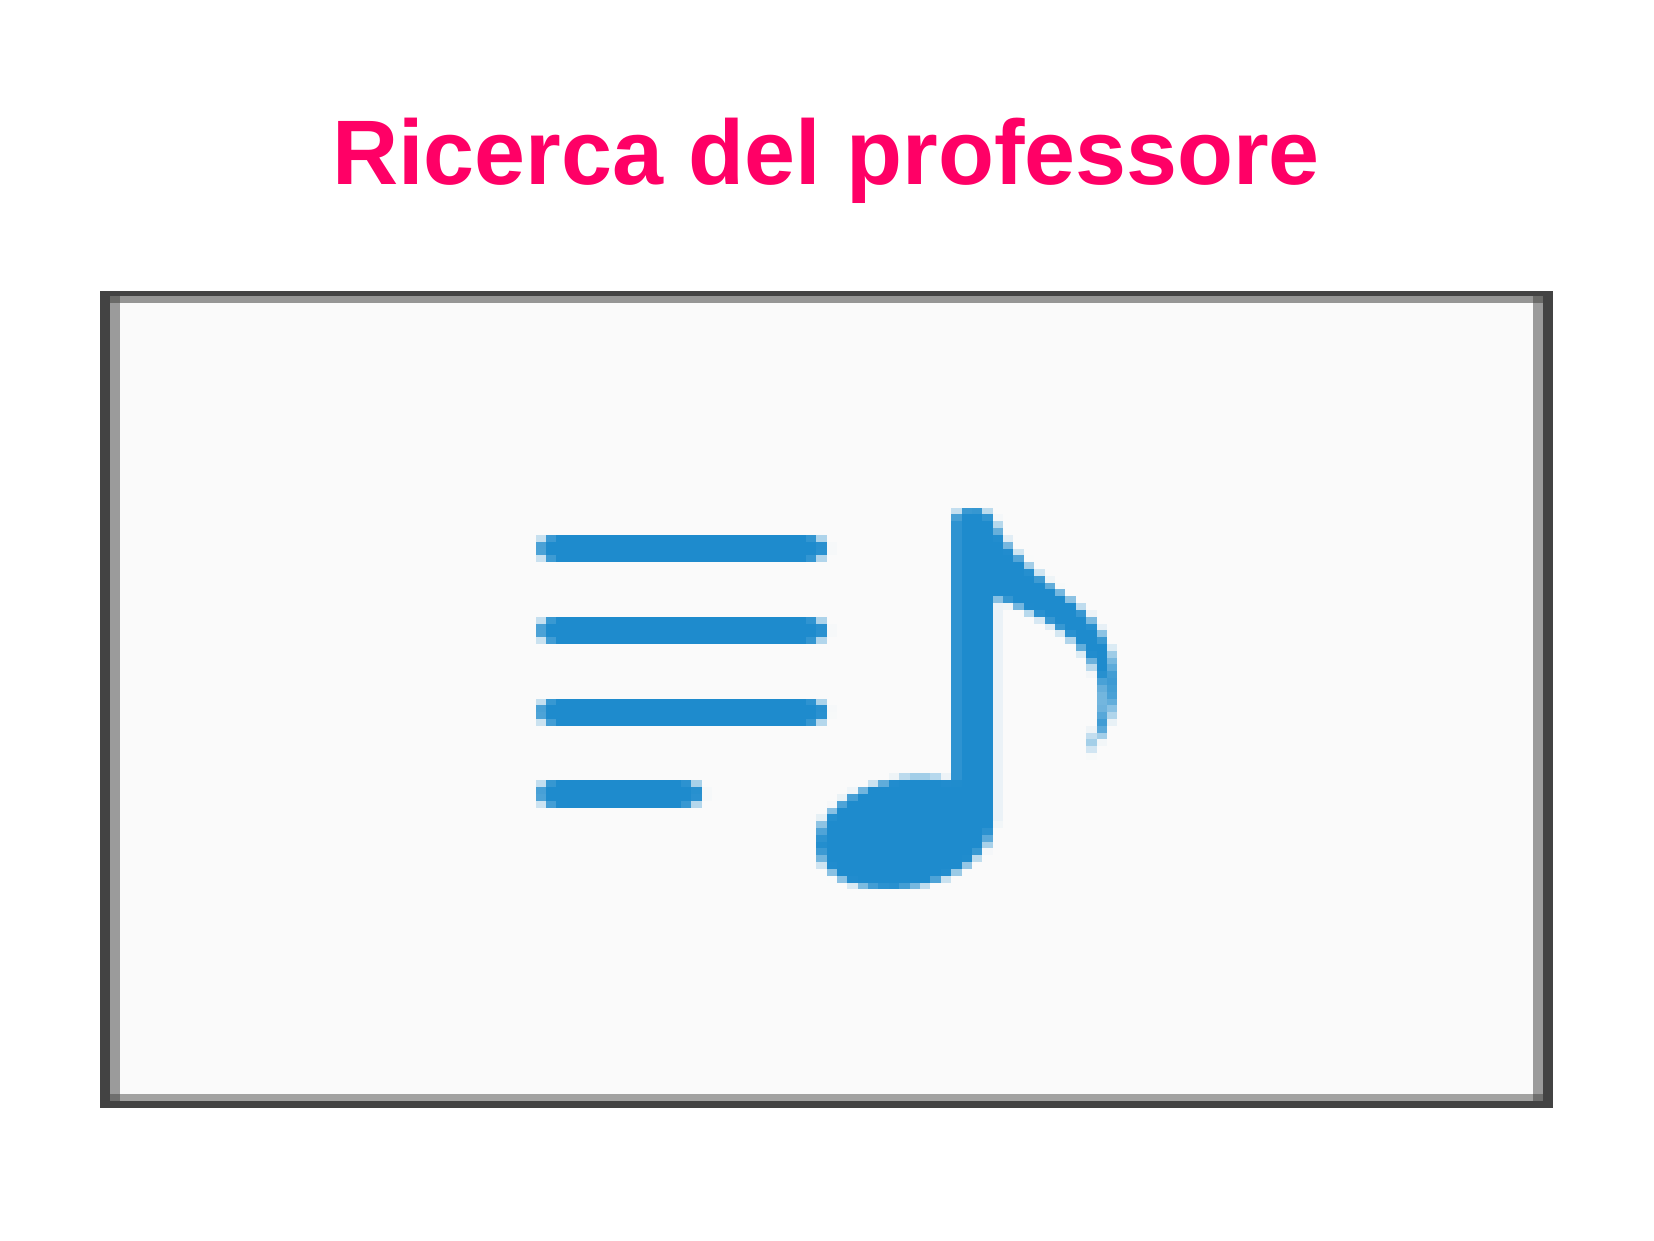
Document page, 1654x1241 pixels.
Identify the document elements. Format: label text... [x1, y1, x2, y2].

text_box [99, 290, 1555, 1109]
title Ricerca del professore [82, 49, 1571, 257]
